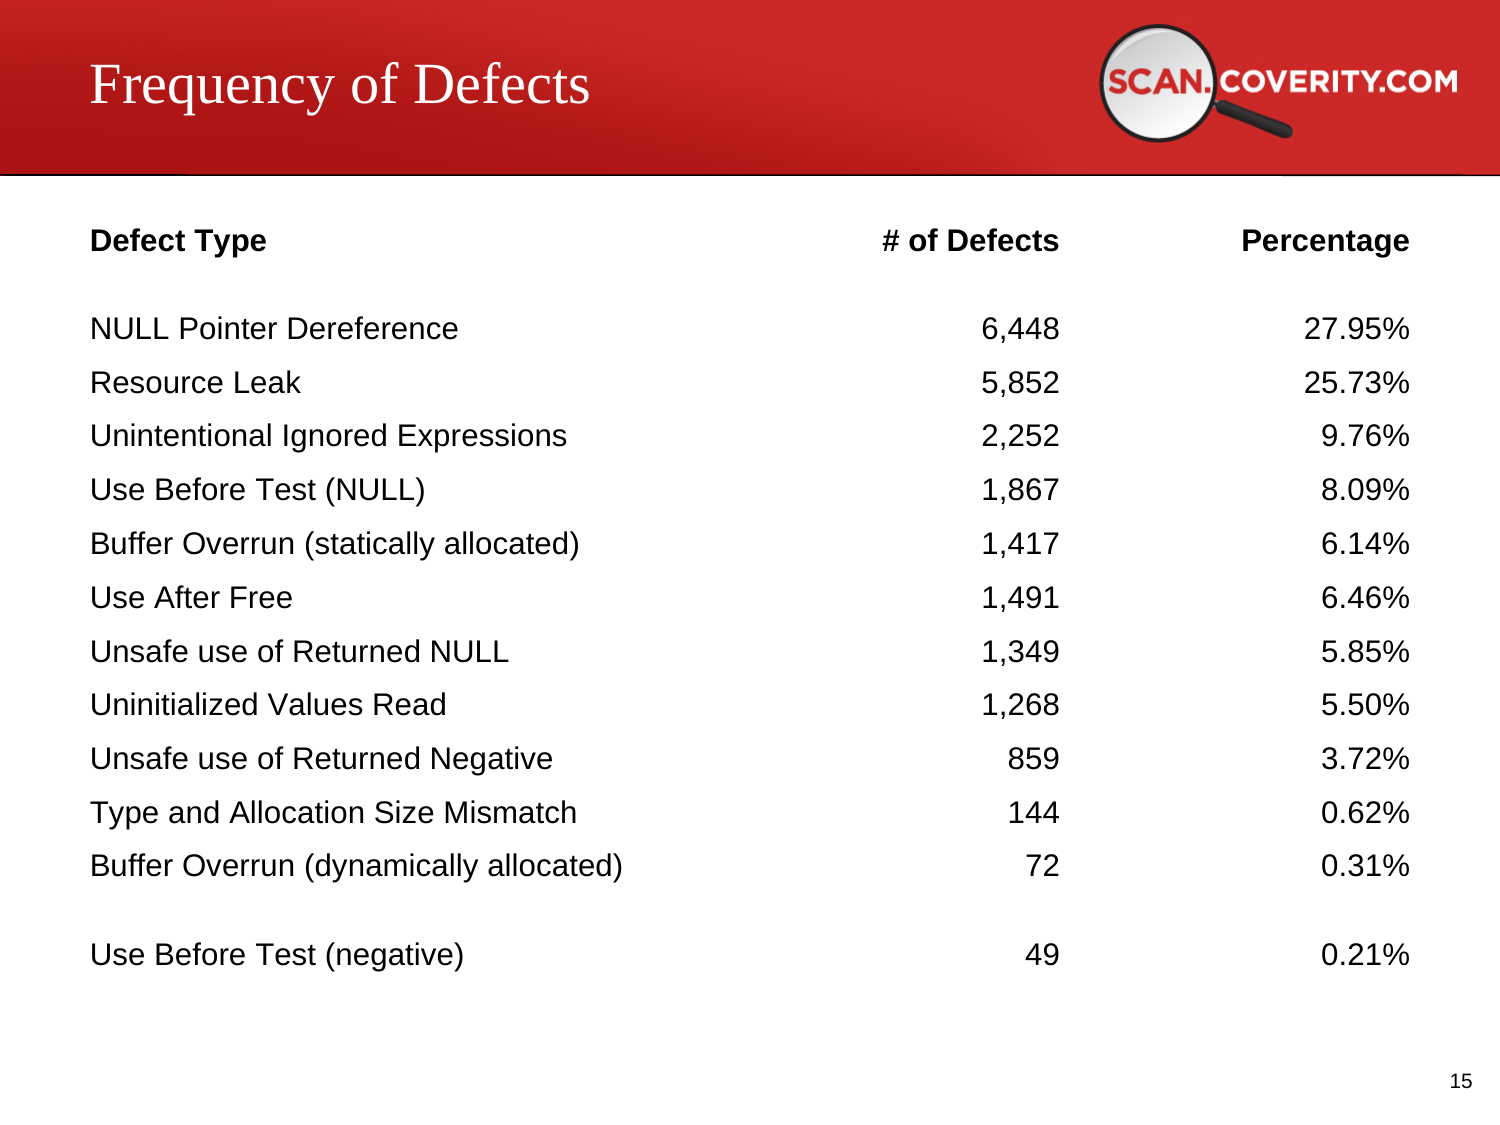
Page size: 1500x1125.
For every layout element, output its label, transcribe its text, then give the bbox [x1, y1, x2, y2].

text_box Use Before Test (NULL)‏ [74, 462, 765, 516]
text_box 1,491 [765, 570, 1075, 624]
title Frequency of Defects [74, 24, 1100, 143]
text_box Use After Free [74, 570, 765, 624]
text_box 6.14% [1075, 516, 1425, 570]
text_box Type and Allocation Size Mismatch [74, 785, 765, 838]
text_box 5.85% [1075, 624, 1425, 677]
text_box Defect Type [74, 212, 765, 301]
text_box 1,417 [765, 516, 1075, 570]
text_box 2,252 [765, 409, 1075, 462]
text_box Unintentional Ignored Expressions [74, 409, 765, 462]
text_box 144 [765, 785, 1075, 838]
text_box Buffer Overrun (dynamically allocated)‏ [74, 838, 765, 927]
text_box 25.73% [1075, 355, 1425, 409]
text_box Uninitialized Values Read [74, 677, 765, 731]
text_box 859 [765, 731, 1075, 785]
text_box 27.95% [1075, 301, 1425, 355]
text_box Resource Leak [74, 355, 765, 409]
text_box 1,349 [765, 624, 1075, 677]
text_box 0.21% [1075, 927, 1425, 980]
picture [0, 0, 1500, 174]
text_box # of Defects [765, 212, 1075, 301]
text_box Buffer Overrun (statically allocated)‏ [74, 516, 765, 570]
text_box 9.76% [1075, 409, 1425, 462]
text_box Use Before Test (negative)‏ [74, 927, 765, 980]
text_box 72 [765, 838, 1075, 927]
text_box 3.72% [1075, 731, 1425, 785]
text_box Unsafe use of Returned Negative [74, 731, 765, 785]
text_box Unsafe use of Returned NULL [74, 624, 765, 677]
text_box NULL Pointer Dereference [74, 301, 765, 355]
text_box 1,867 [765, 462, 1075, 516]
text_box 6,448 [765, 301, 1075, 355]
text_box 5.50% [1075, 677, 1425, 731]
text_box Percentage [1075, 212, 1425, 301]
text_box 1,268 [765, 677, 1075, 731]
text_box 6.46% [1075, 570, 1425, 624]
text_box 5,852 [765, 355, 1075, 409]
text_box 49 [765, 927, 1075, 980]
text_box 8.09% [1075, 462, 1425, 516]
text_box 0.31% [1075, 838, 1425, 927]
text_box 0.62% [1075, 785, 1425, 838]
